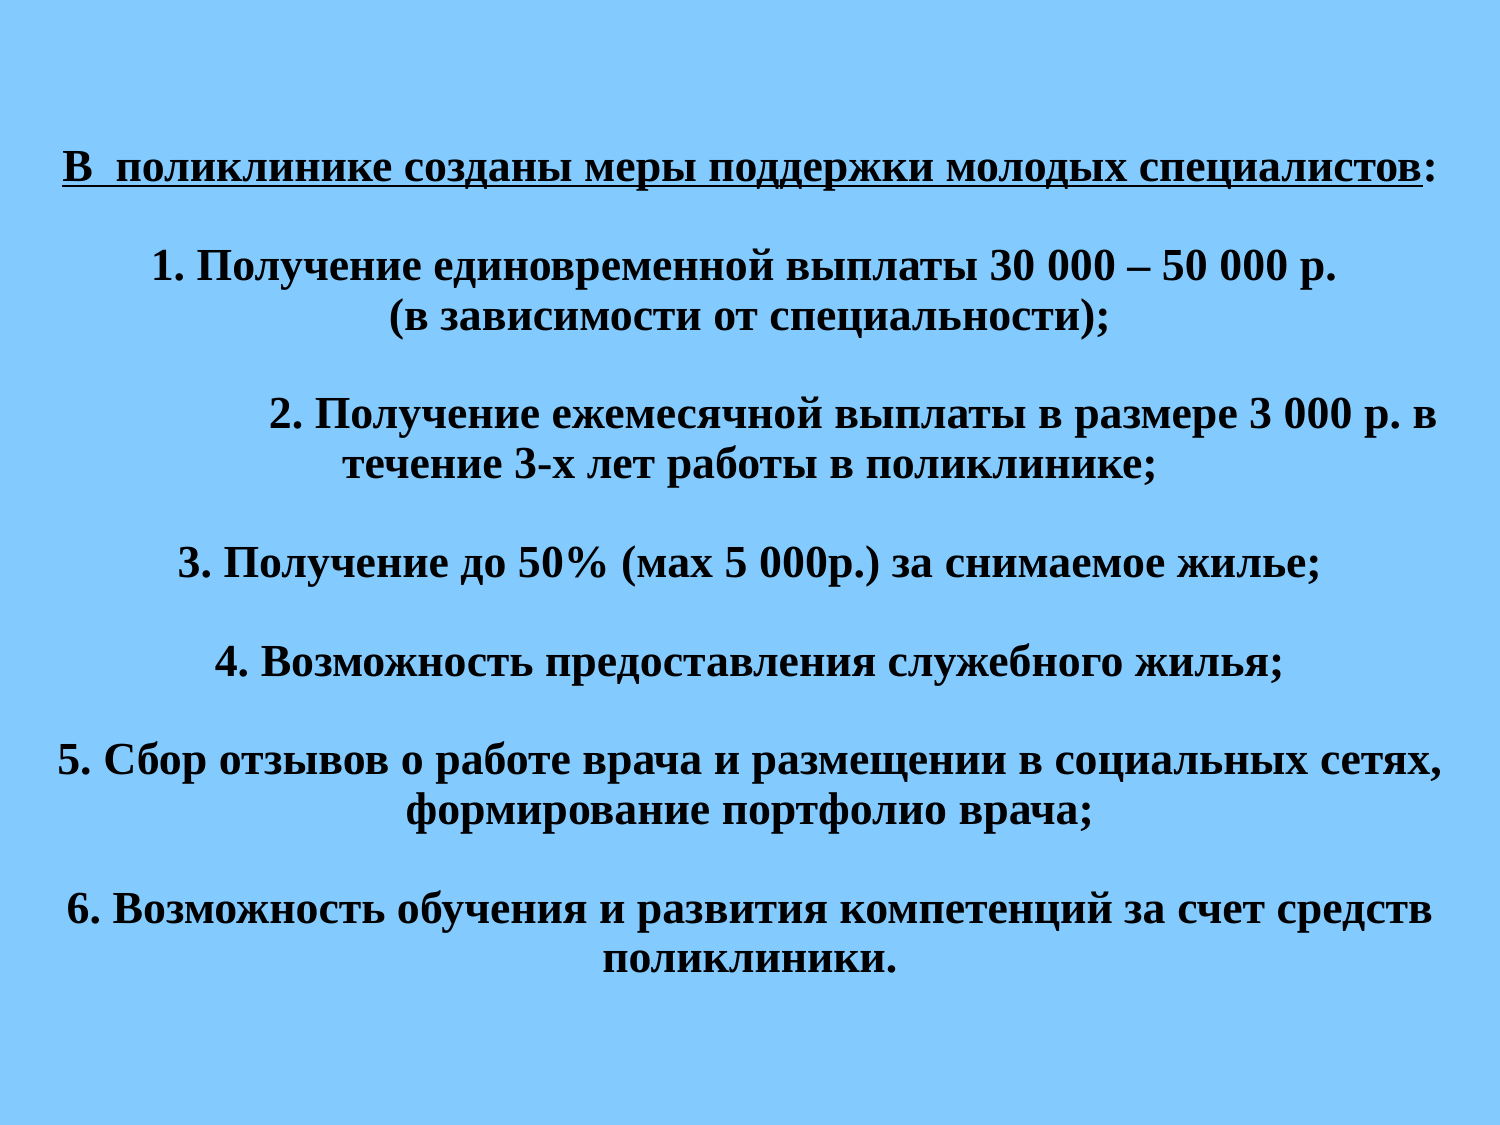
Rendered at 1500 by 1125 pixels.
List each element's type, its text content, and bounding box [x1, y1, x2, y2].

title В поликлинике созданы меры поддержки молодых специалистов: 1. Получение единовременной выплаты 30 000 – 50 000 р. (в зависимости от специальности); 2. Получение ежемесячной выплаты в размере 3 000 р. в течение 3-х лет работы в поликлинике; 3. Получение до 50% (мах 5 000р.) за снимаемое жилье; 4. Возможность предоставления служебного жилья; 5. Сбор отзывов о работе врача и размещении в социальных сетях, формирование портфолио врача; 6. Возможность обучения и развития компетенций за счет средств поликлиники. [0, 0, 1500, 1125]
